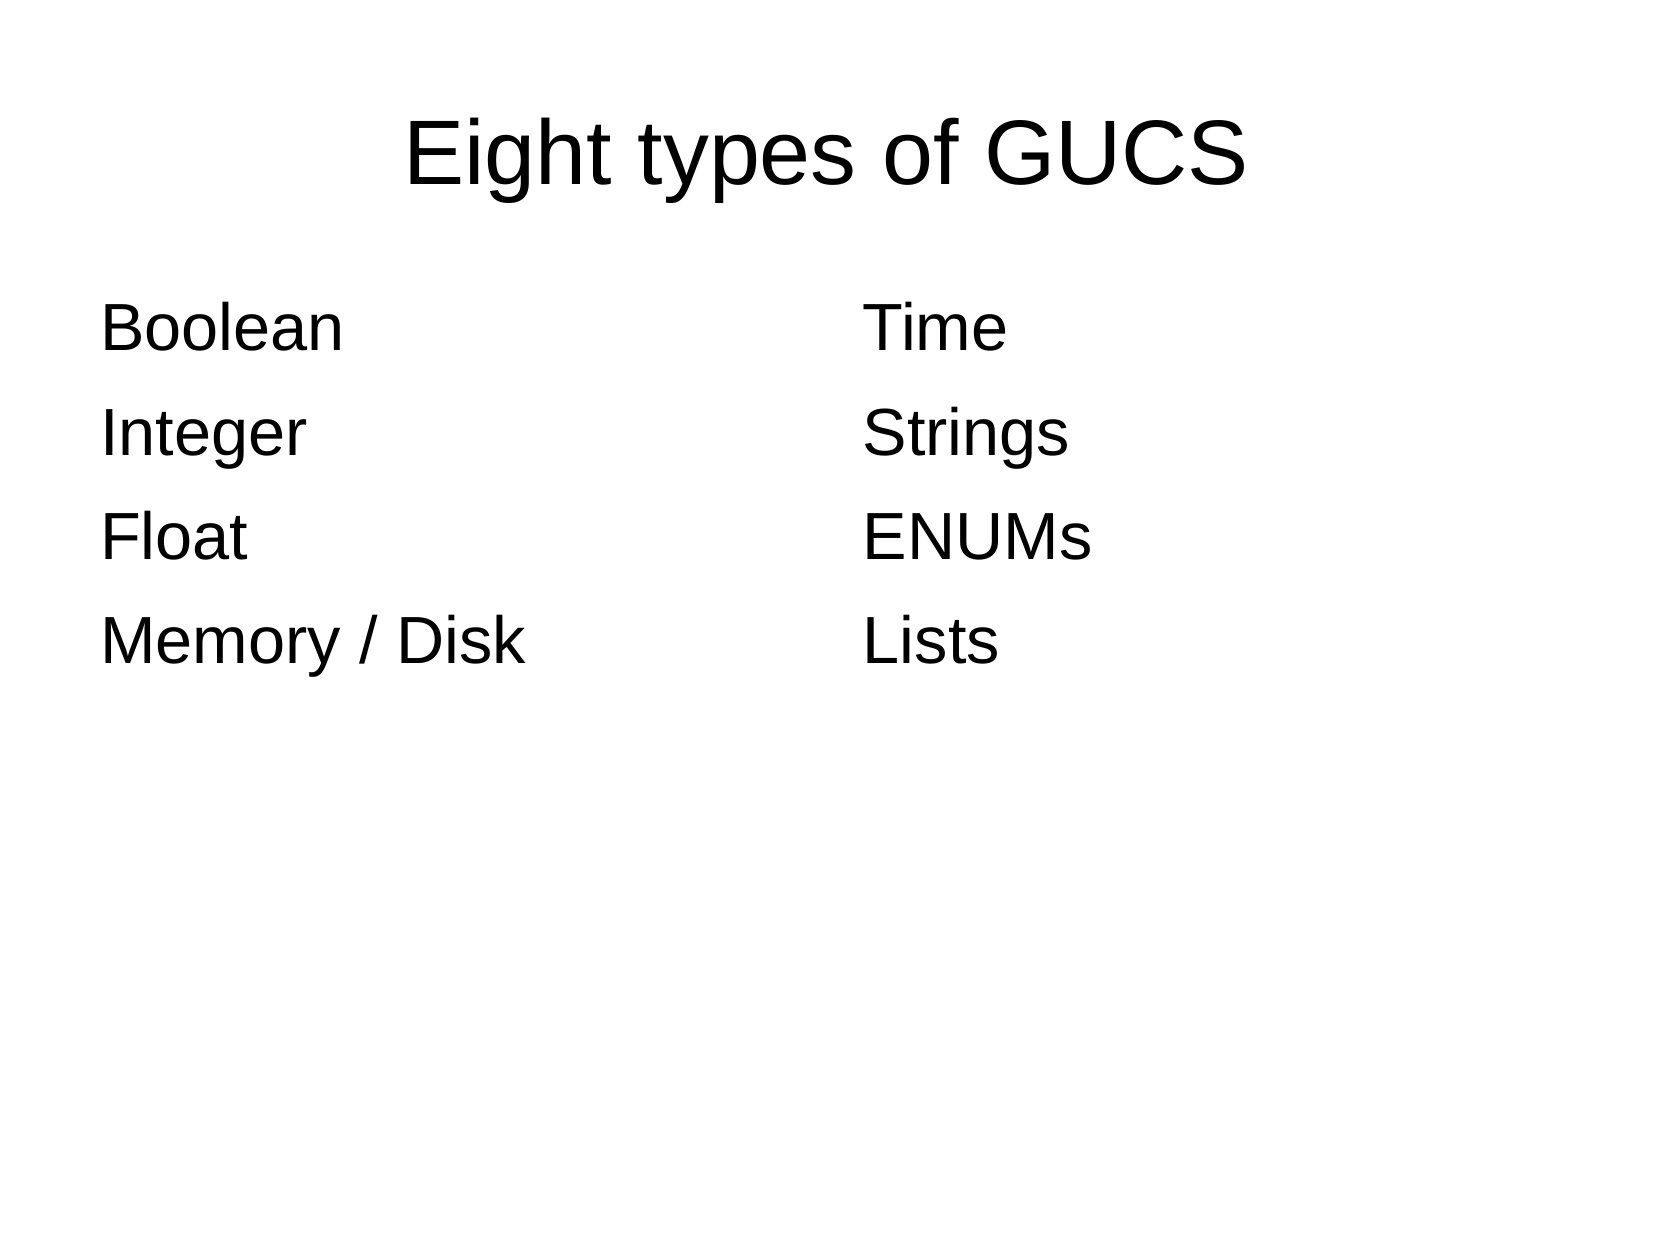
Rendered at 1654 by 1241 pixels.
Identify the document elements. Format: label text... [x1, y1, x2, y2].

list Boolean Integer Float Memory / Disk [82, 290, 809, 1109]
title Eight types of GUCS [82, 49, 1571, 257]
list Time Strings ENUMs Lists [845, 290, 1572, 1109]
